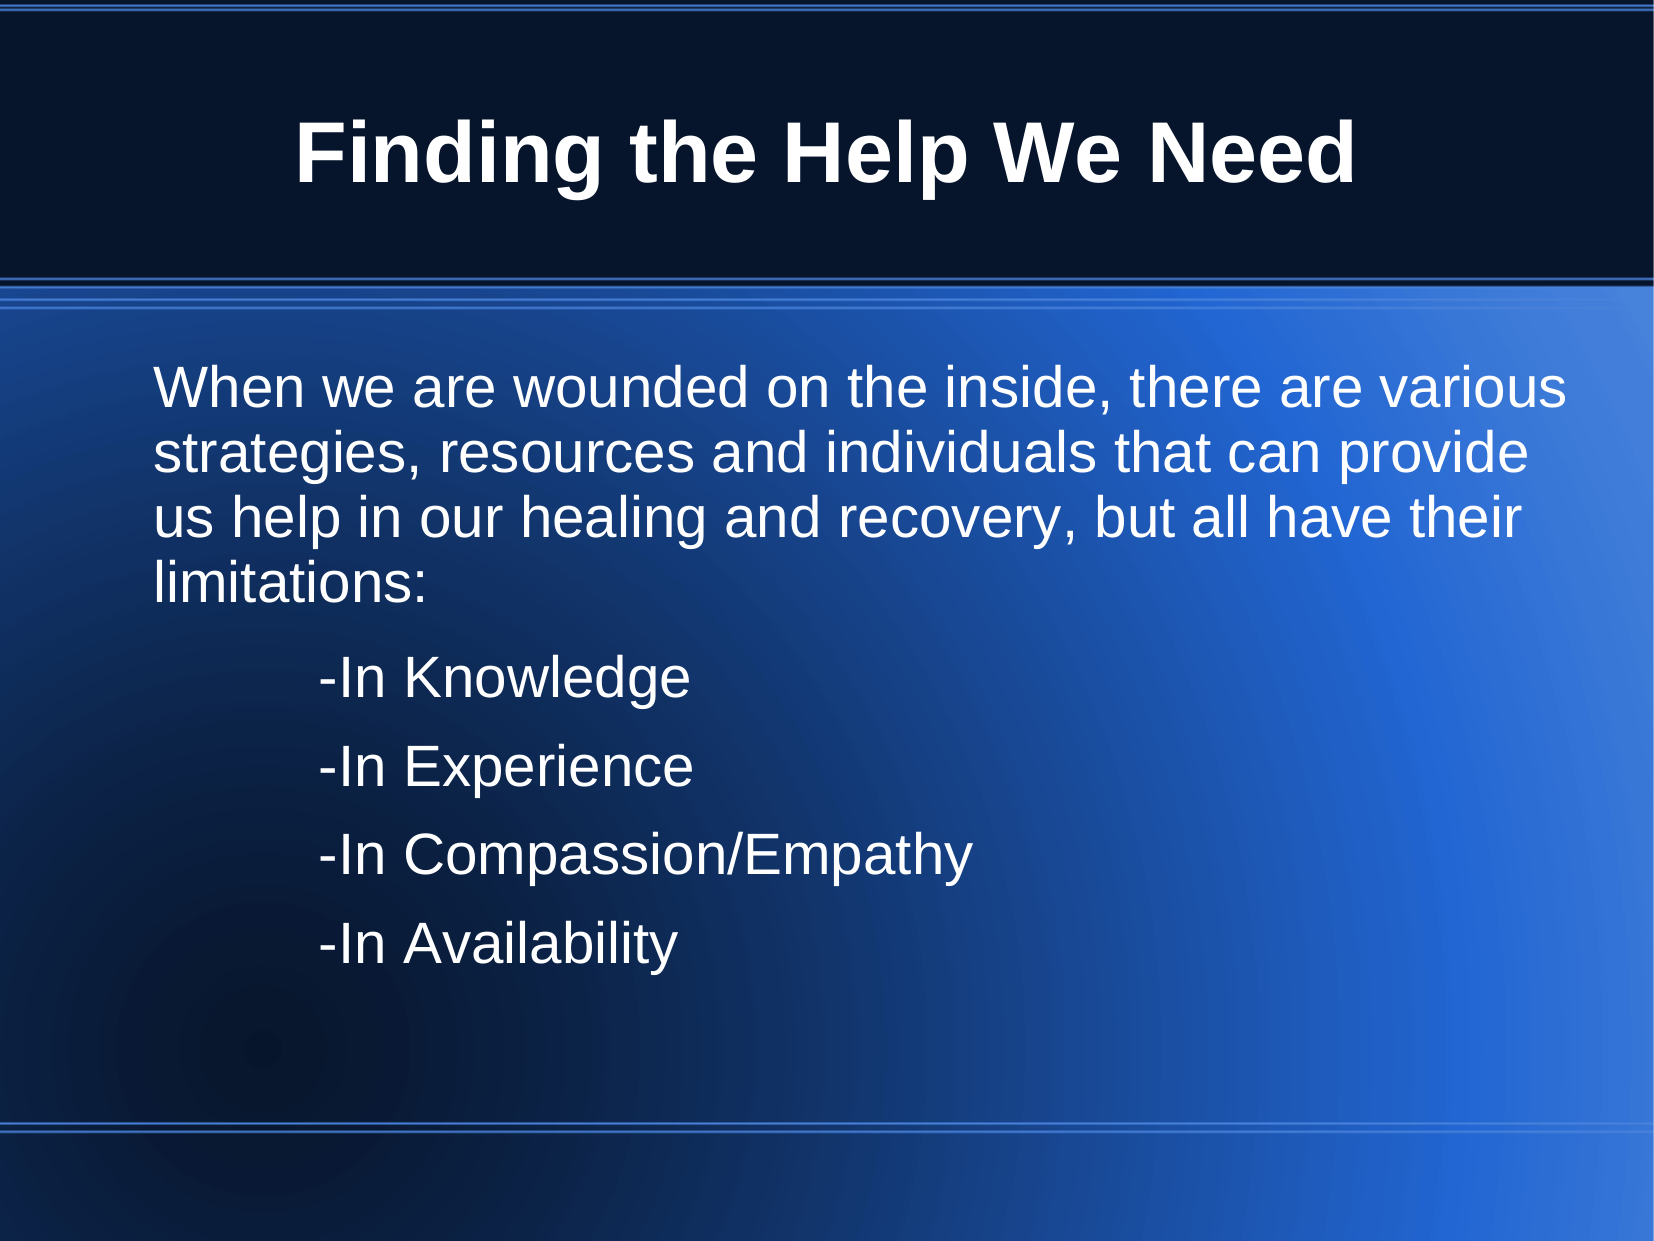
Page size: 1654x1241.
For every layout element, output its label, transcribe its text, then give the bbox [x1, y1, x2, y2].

title Finding the Help We Need [82, 49, 1571, 257]
picture [0, 0, 1654, 1241]
list When we are wounded on the inside, there are various strategies, resources and individuals that can provide us help in our healing and recovery, but all have their limitations: -In Knowledge -In Experience -In Compassion/Empathy -In Availability [82, 355, 1571, 1058]
